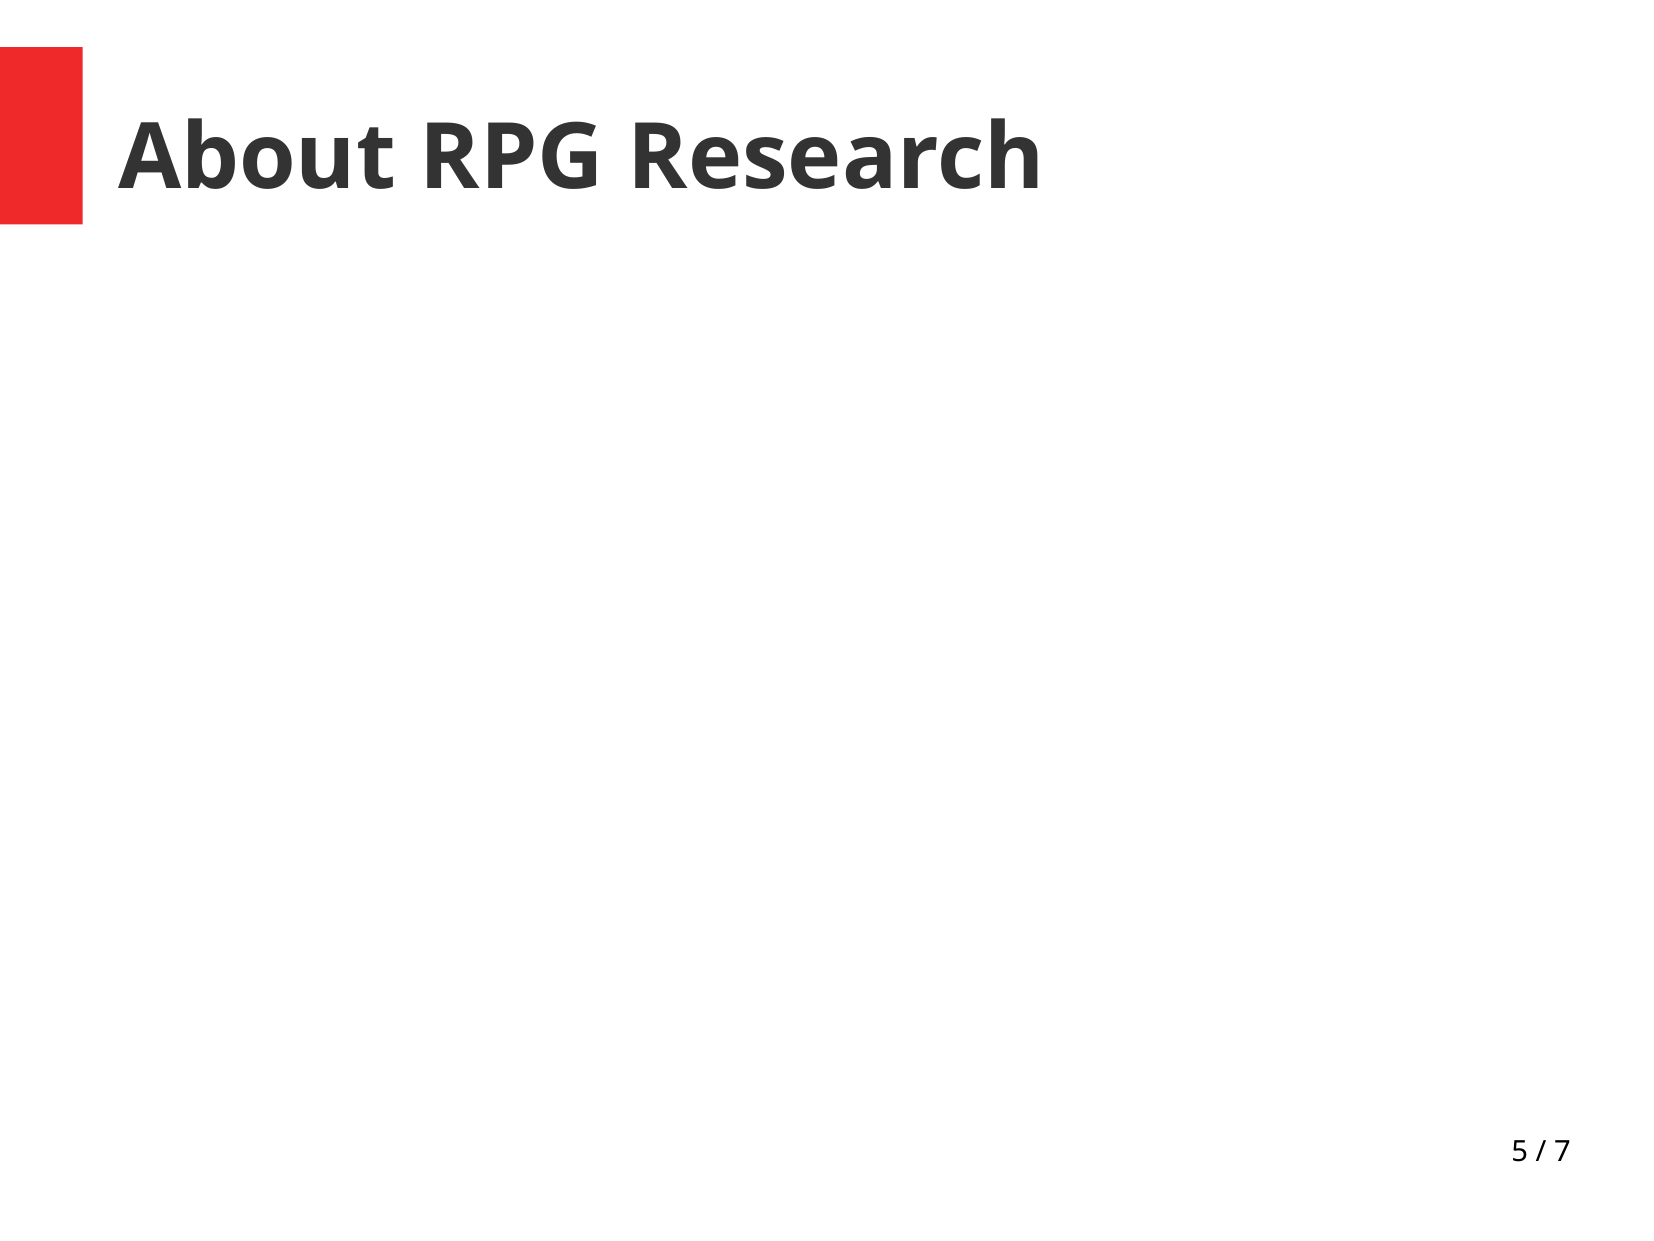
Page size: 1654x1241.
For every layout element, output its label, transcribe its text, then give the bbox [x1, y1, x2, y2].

title About RPG Research [118, 49, 1571, 257]
